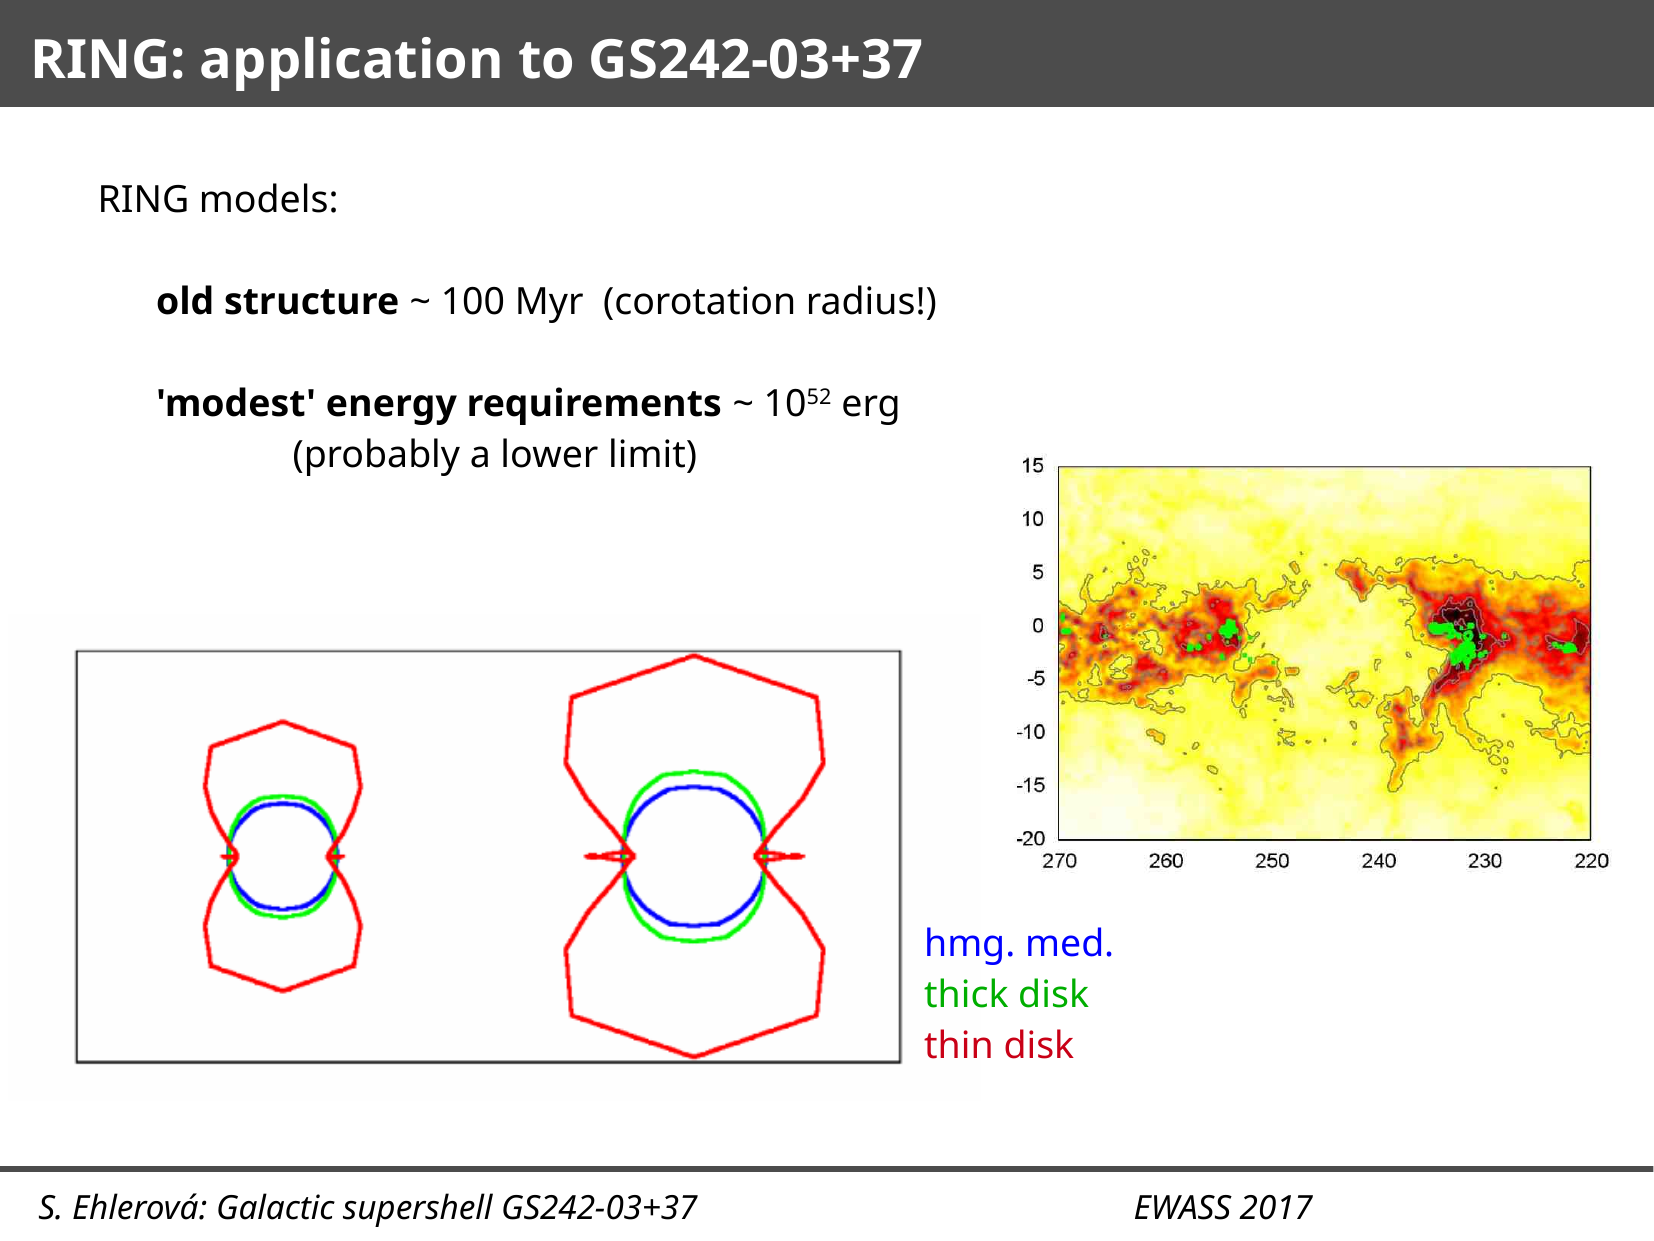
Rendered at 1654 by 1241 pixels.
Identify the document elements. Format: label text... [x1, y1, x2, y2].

text_box hmg. med. thick disk thin disk [909, 909, 1146, 1062]
text_box S. Ehlerová: Galactic supershell GS242-03+37 EWASS 2017 [23, 1176, 1643, 1232]
picture [8, 614, 981, 1101]
picture [992, 441, 1627, 886]
text_box [0, 0, 1654, 107]
text_box RING: application to GS242-03+37 [15, 13, 1109, 95]
text_box RING models: old structure ~ 100 Myr (corotation radius!) 'modest' energy requirements ~ 1052 erg (probably a lower limit) [82, 165, 1111, 501]
